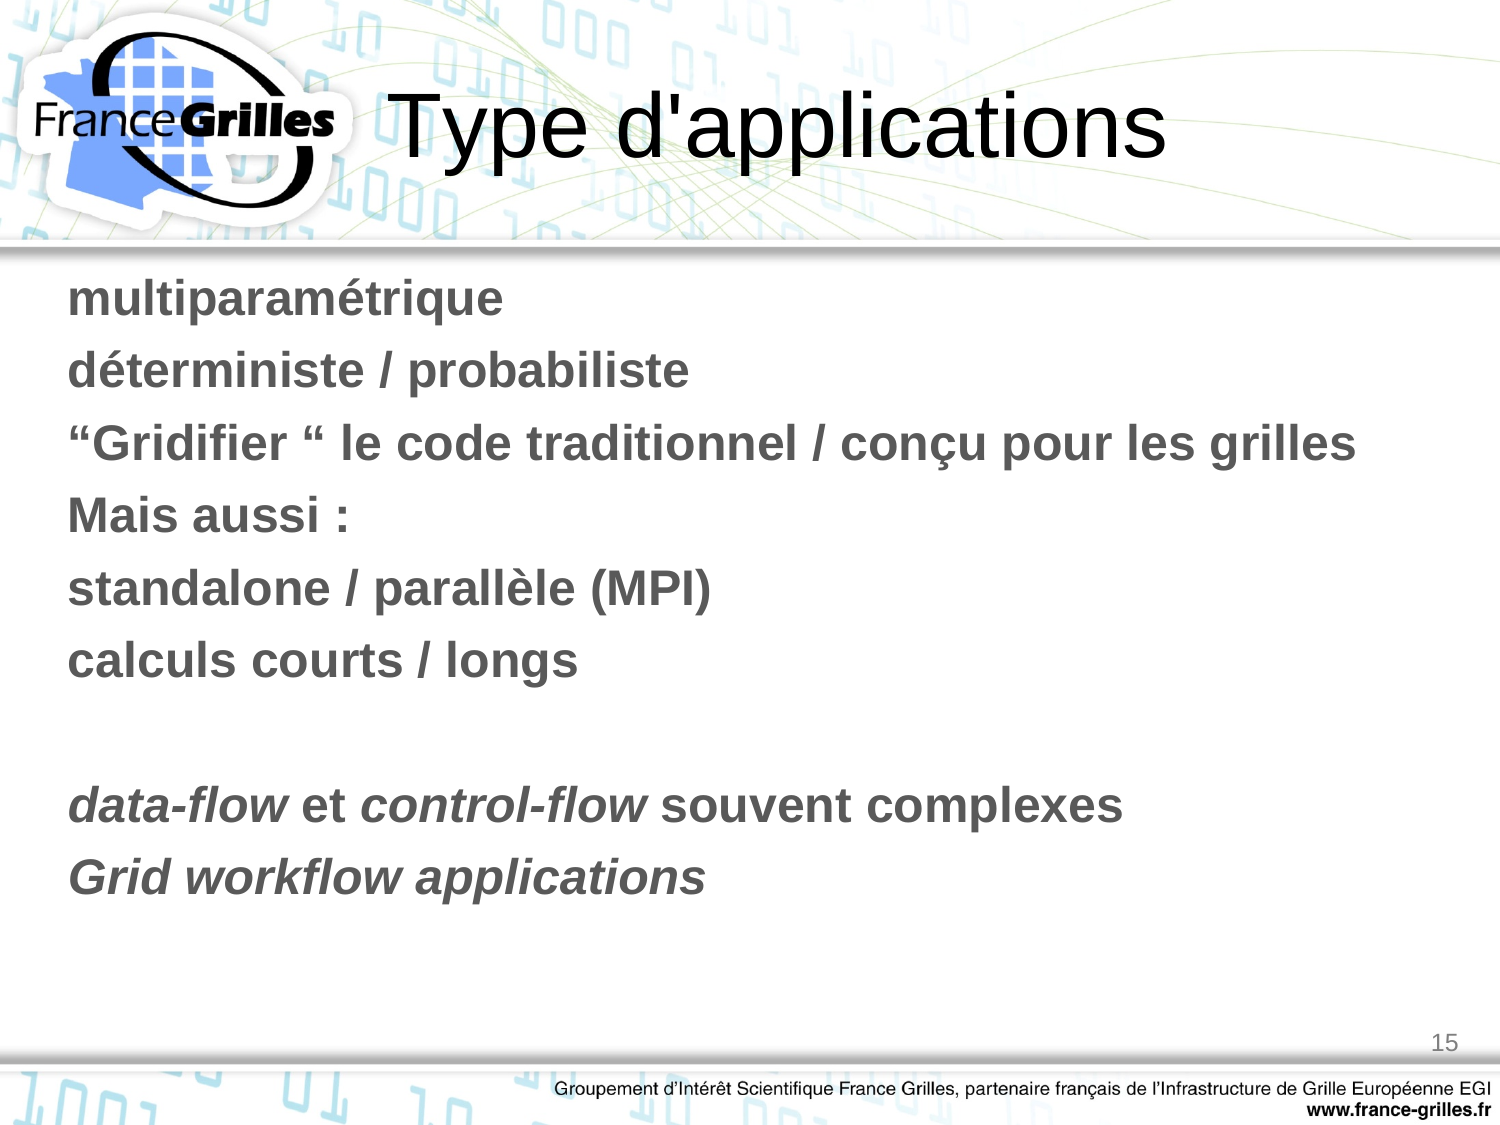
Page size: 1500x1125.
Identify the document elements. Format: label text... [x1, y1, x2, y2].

picture [0, 0, 1500, 1125]
title Type d'applications [372, 7, 1459, 244]
list multiparamétrique déterministe / probabiliste “Gridifier “ le code traditionnel / conçu pour les grilles Mais aussi : standalone / parallèle (MPI) calculs courts / longs data-flow et control-flow souvent complexes Grid workflow applications [53, 262, 1459, 1024]
